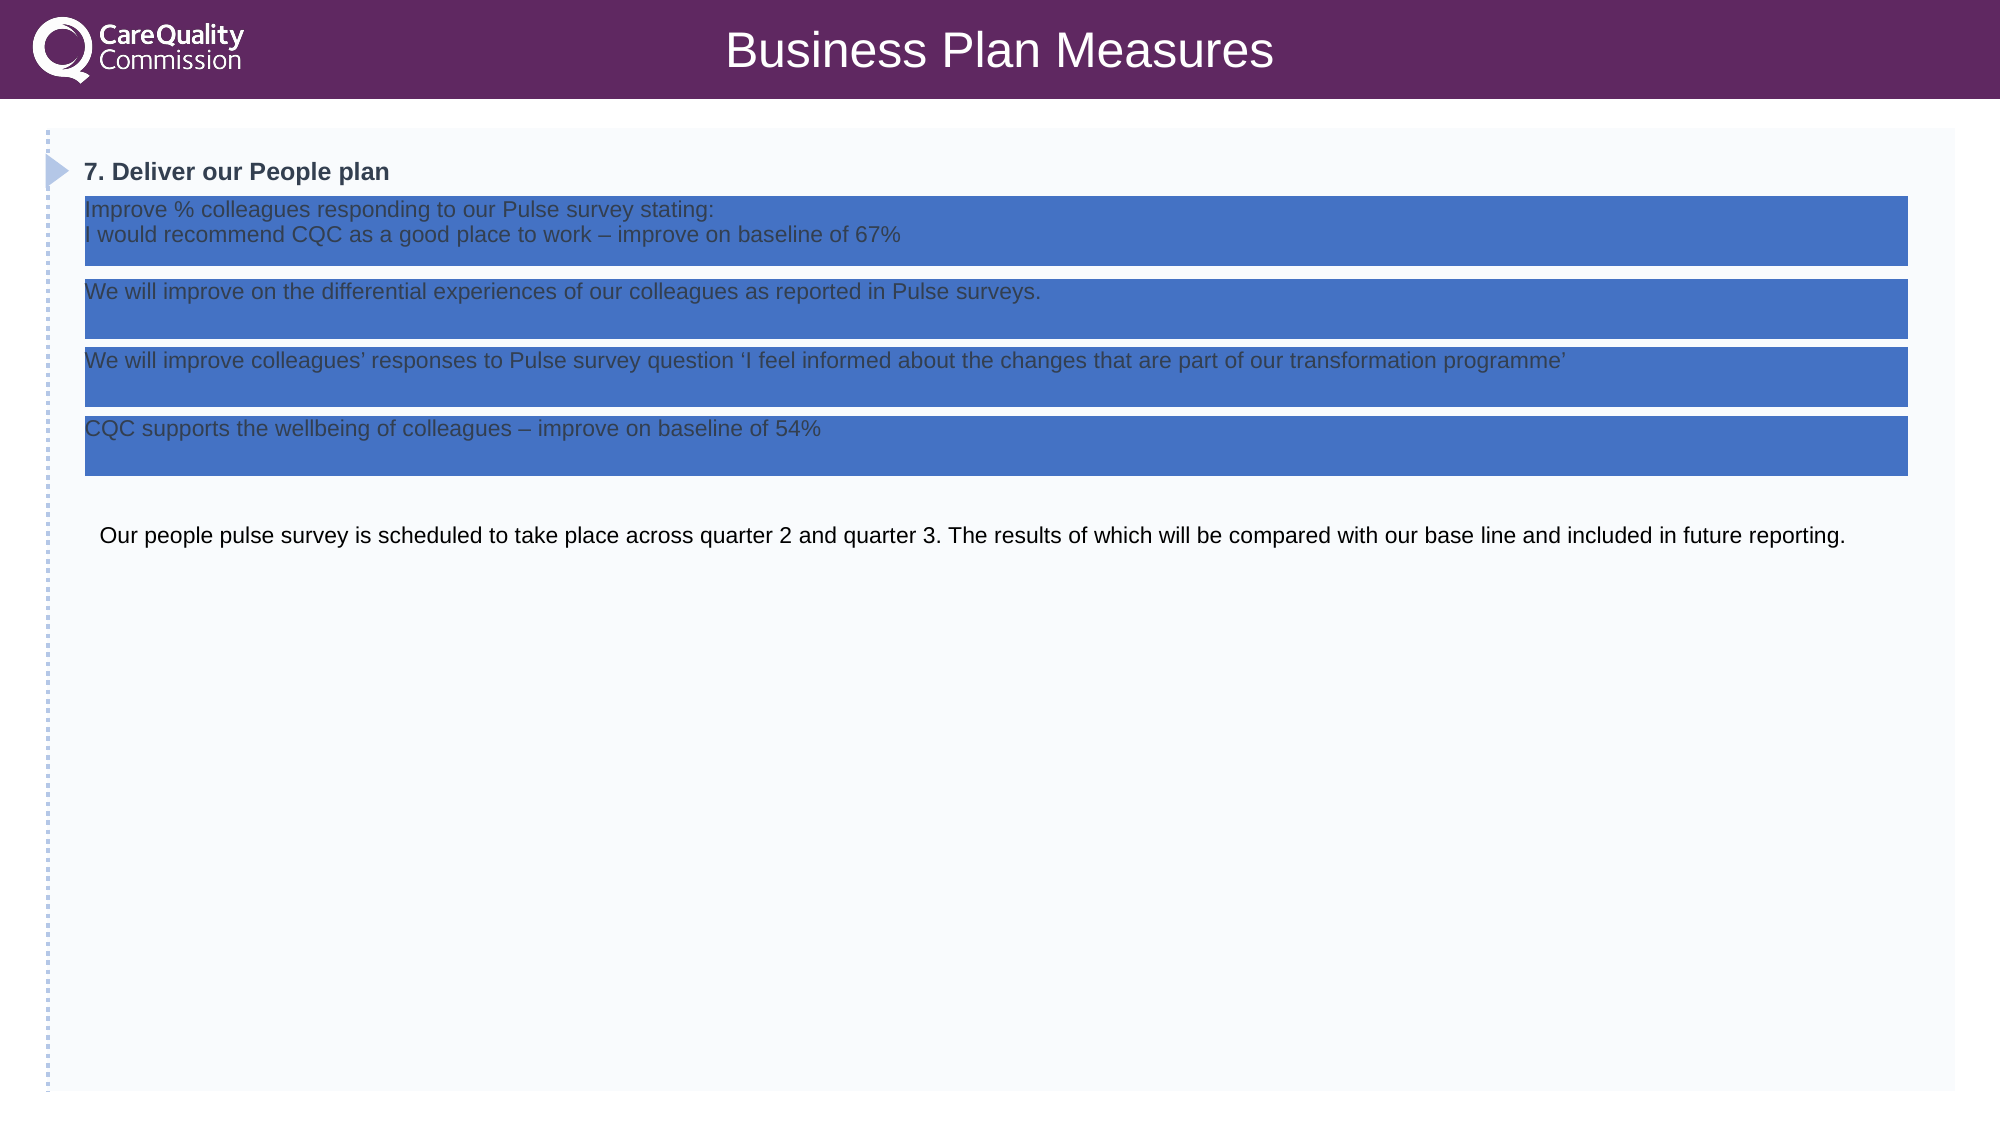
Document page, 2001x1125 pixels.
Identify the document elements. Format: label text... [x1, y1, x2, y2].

text_box Our people pulse survey is scheduled to take place across quarter 2 and quarter 3. The results of which will be compared with our base line and included in future reporting. [84, 513, 1909, 557]
table_header [1848, 279, 1908, 339]
table_header We will improve colleagues’ responses to Pulse survey question ‘I feel informed about the changes that are part of our transformation programme’ [85, 347, 1848, 407]
text_box 7. Deliver our People plan [69, 147, 1893, 194]
table_header CQC supports the wellbeing of colleagues – improve on baseline of 54% [85, 416, 1848, 476]
text_box [45, 128, 1955, 1091]
picture [32, 16, 245, 84]
table_header We will improve on the differential experiences of our colleagues as reported in Pulse surveys. [85, 279, 1848, 339]
table_header [1848, 416, 1908, 476]
table_header Improve % colleagues responding to our Pulse survey stating: I would recommend CQC as a good place to work – improve on baseline of 67% [85, 196, 1848, 266]
text_box Business Plan Measures [641, 9, 1358, 86]
table_header [1848, 347, 1908, 407]
text_box [0, 0, 2000, 99]
table_header [1848, 196, 1908, 266]
